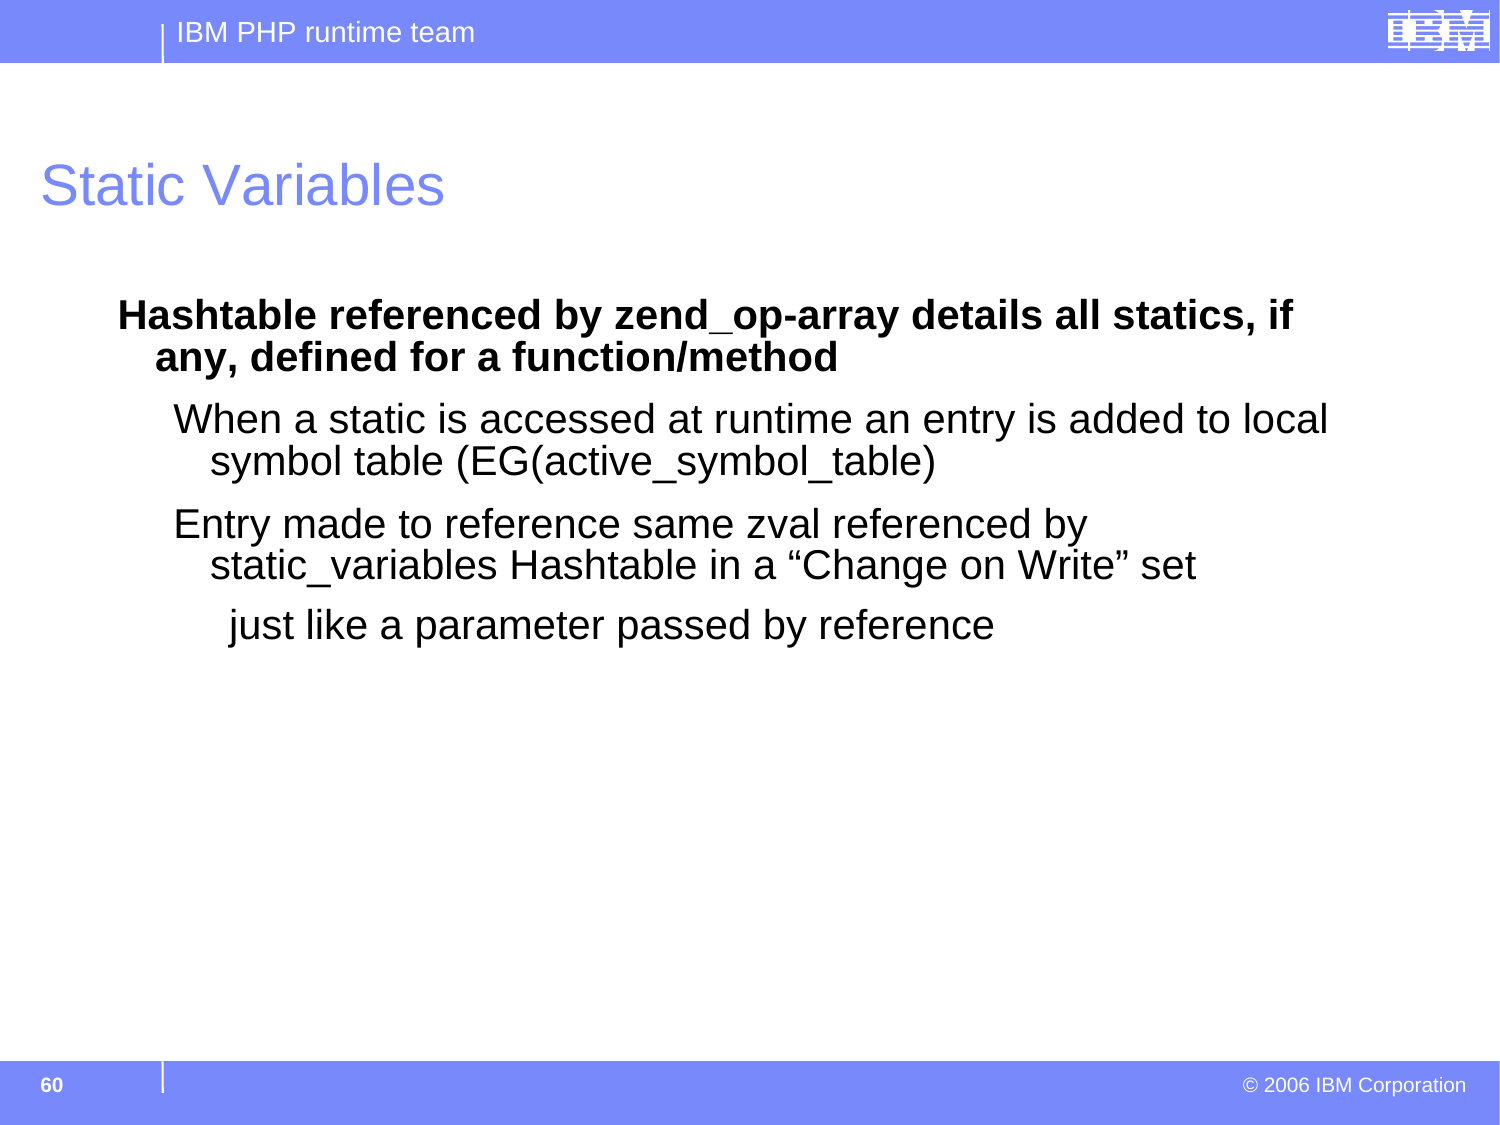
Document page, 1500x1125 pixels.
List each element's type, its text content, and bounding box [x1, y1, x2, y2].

list Hashtable referenced by zend_op-array details all statics, if any, defined for a function/method When a static is accessed at runtime an entry is added to local symbol table (EG(active_symbol_table) Entry made to reference same zval referenced by static_variables Hashtable in a “Change on Write” set just like a parameter passed by reference [102, 288, 1378, 763]
title Static Variables [25, 123, 1378, 225]
